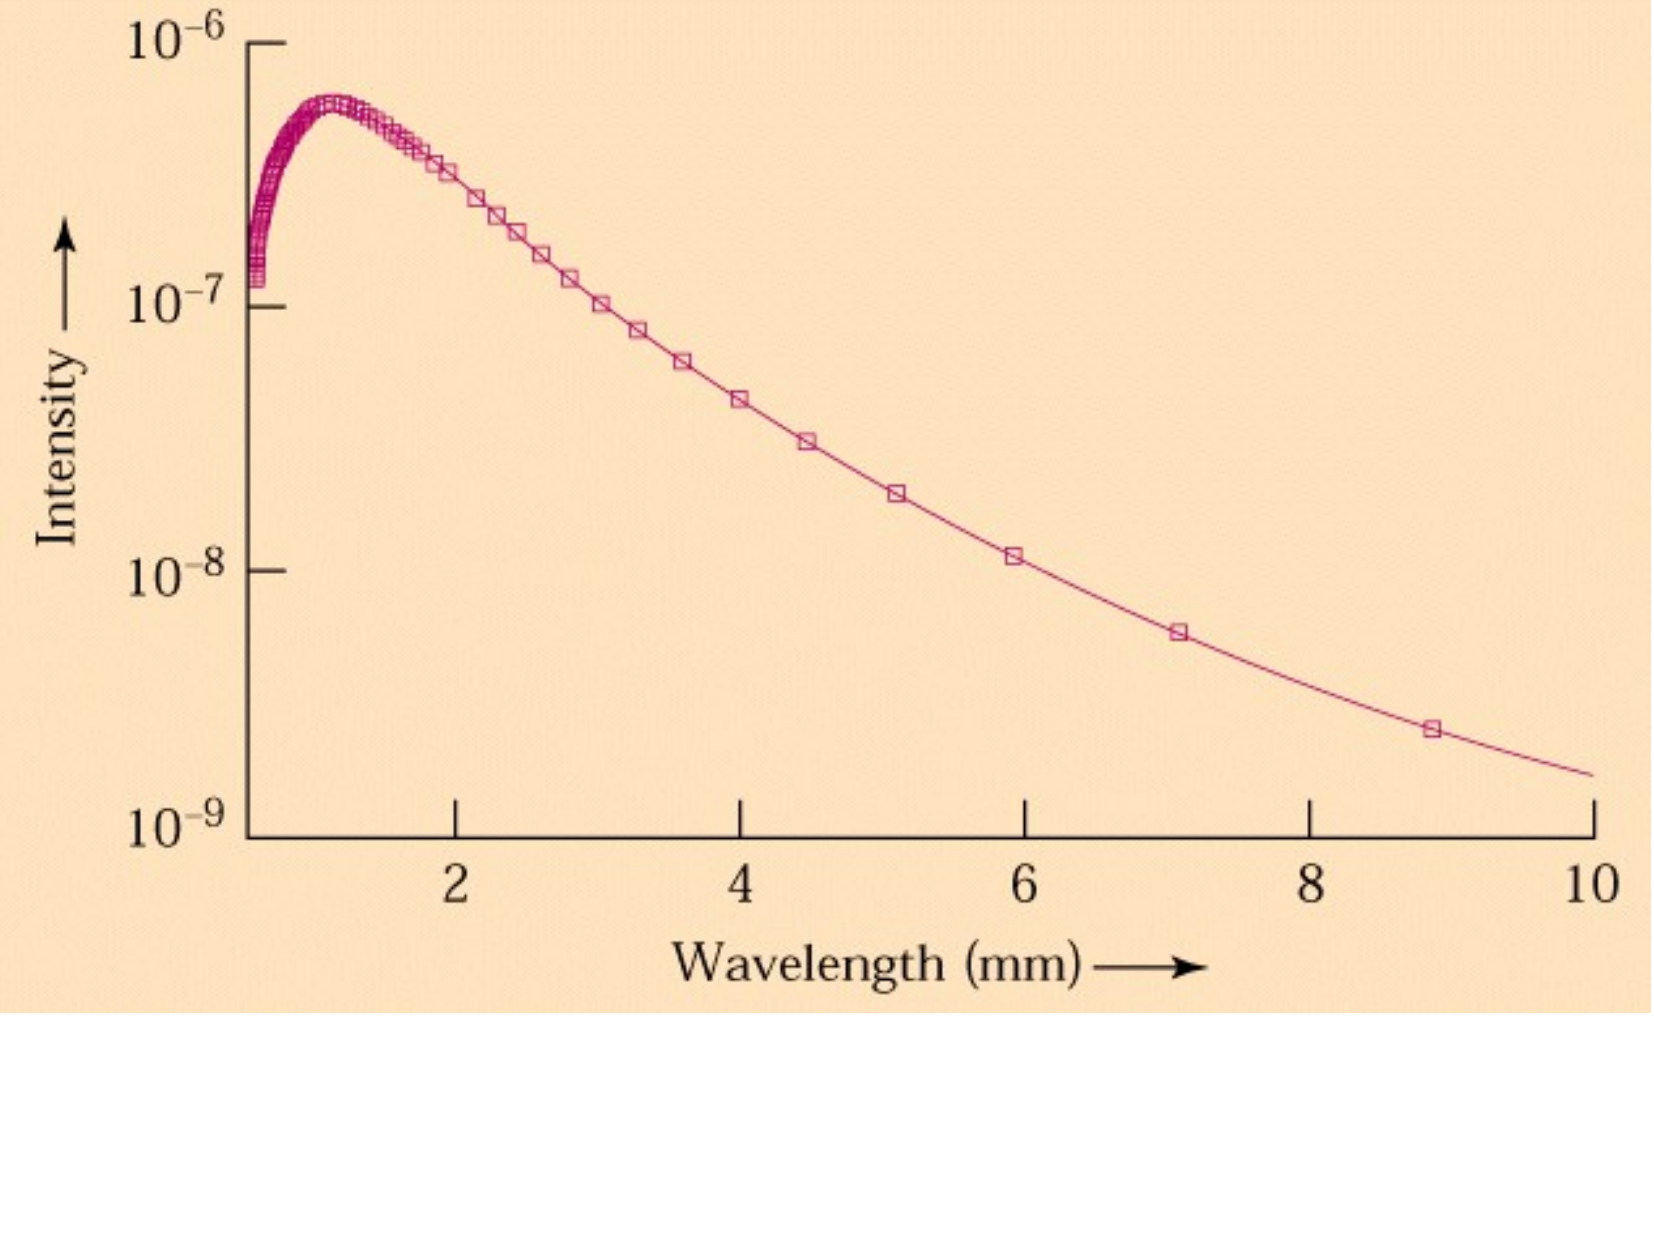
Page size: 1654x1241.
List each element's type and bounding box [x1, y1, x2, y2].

picture [0, 0, 1651, 1013]
